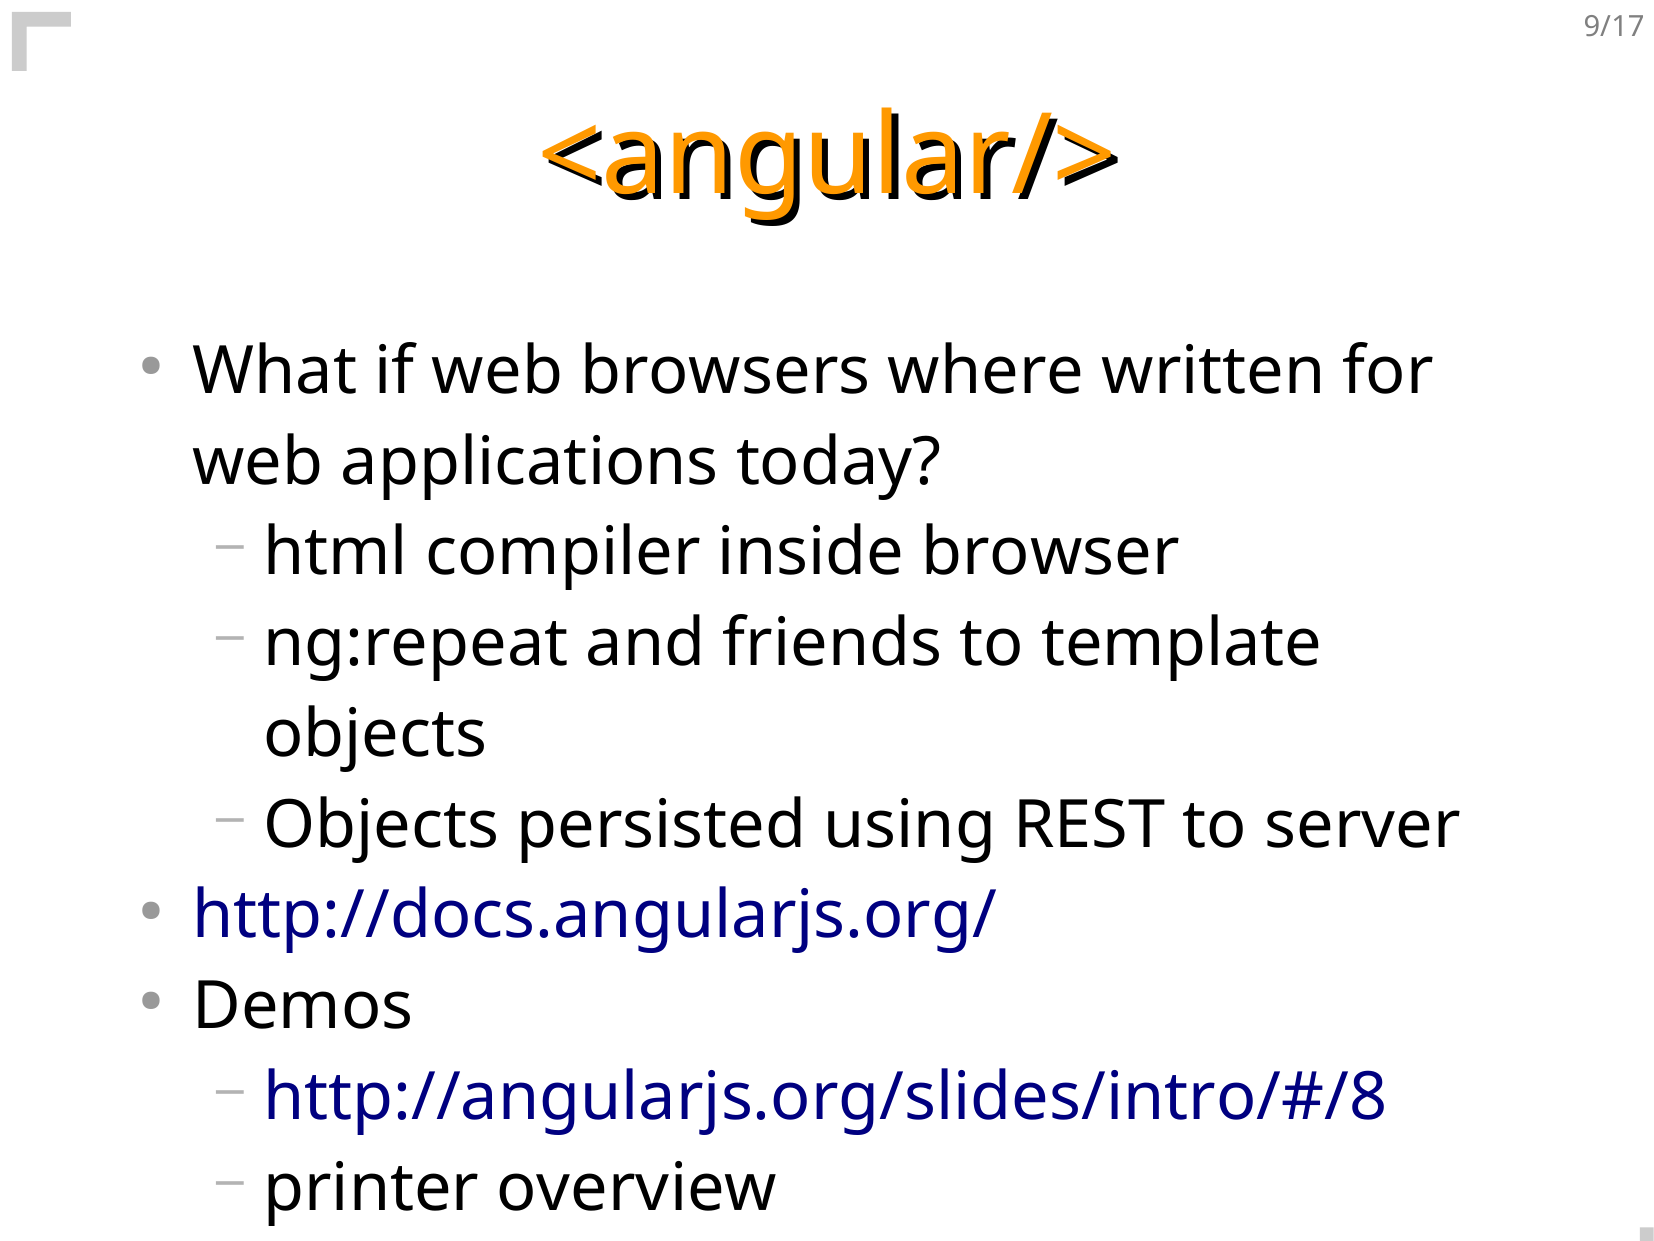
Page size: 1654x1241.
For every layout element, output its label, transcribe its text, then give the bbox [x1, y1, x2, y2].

title <angular/> [121, 46, 1534, 254]
list What if web browsers where written for web applications today? html compiler inside browser ng:repeat and friends to template objects Objects persisted using REST to server http://docs.angularjs.org/ Demos http://angularjs.org/slides/intro/#/8 printer overview conference submission app [121, 322, 1561, 1132]
